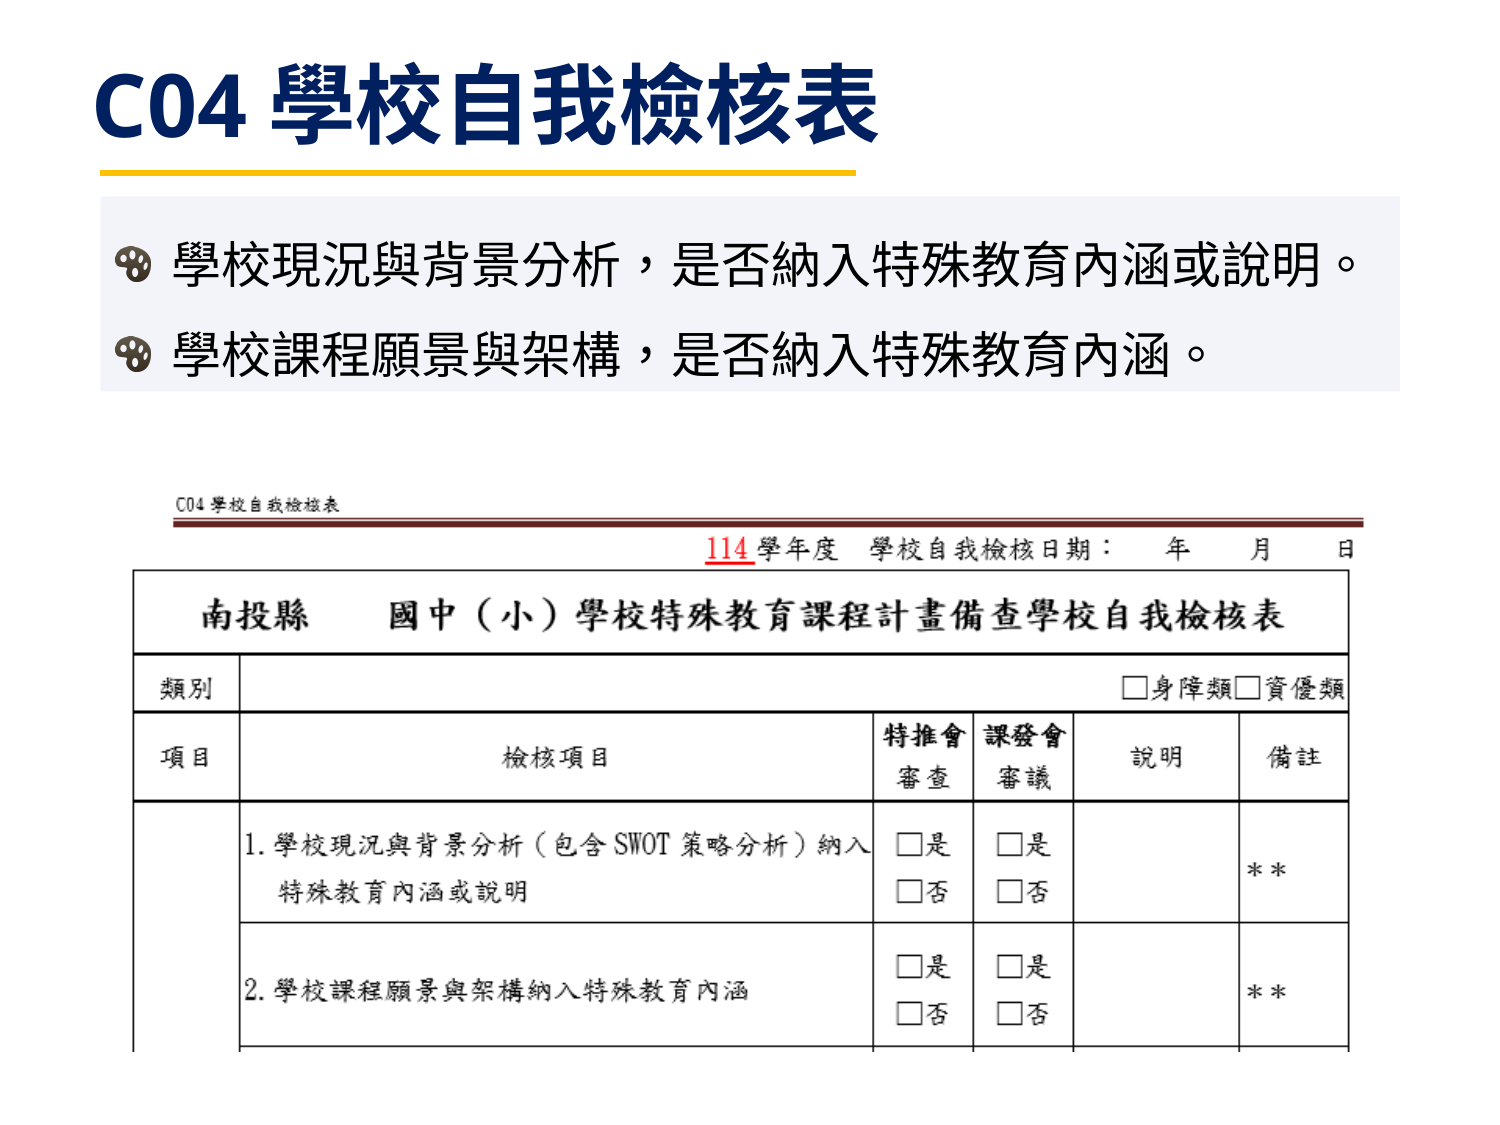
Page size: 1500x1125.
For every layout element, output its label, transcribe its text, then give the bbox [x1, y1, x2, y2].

text_box 學校現況與背景分析，是否納入特殊教育內涵或說明。 學校課程願景與架構，是否納入特殊教育內涵。 [100, 196, 1400, 383]
picture [100, 479, 1381, 1052]
text_box C04學校自我檢核表 [76, 42, 890, 164]
